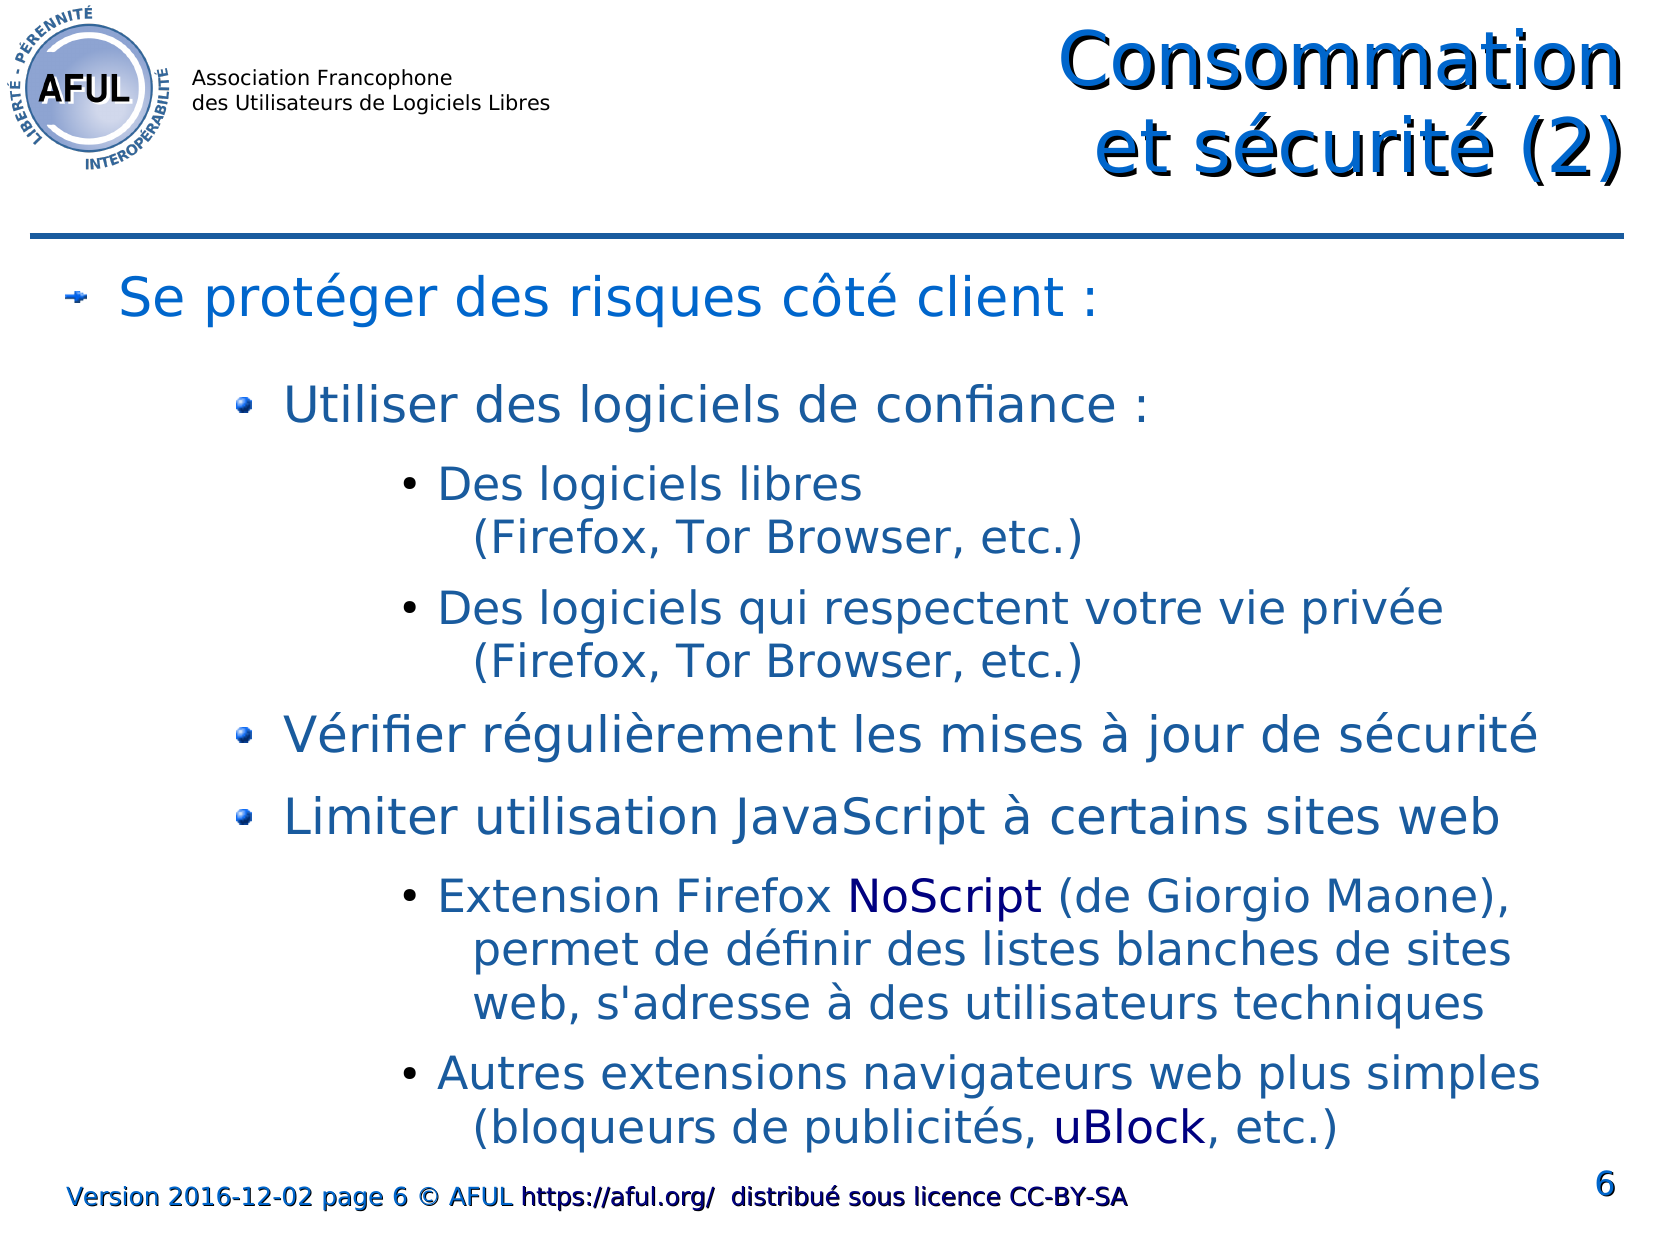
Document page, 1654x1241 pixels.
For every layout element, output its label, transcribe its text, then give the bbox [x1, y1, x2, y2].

picture [0, 0, 178, 178]
list Se protéger des risques côté client : Utiliser des logiciels de confiance : Des logiciels libres (Firefox, Tor Browser, etc.) Des logiciels qui respectent votre vie privée (Firefox, Tor Browser, etc.) Vérifier régulièrement les mises à jour de sécurité Limiter utilisation JavaScript à certains sites web Extension Firefox NoScript (de Giorgio Maone), permet de définir des listes blanches de sites web, s'adresse à des utilisateurs techniques Autres extensions navigateurs web plus simples (bloqueurs de publicités, uBlock, etc.) [47, 265, 1595, 1211]
title Consommation et sécurité (2) [501, 0, 1625, 207]
